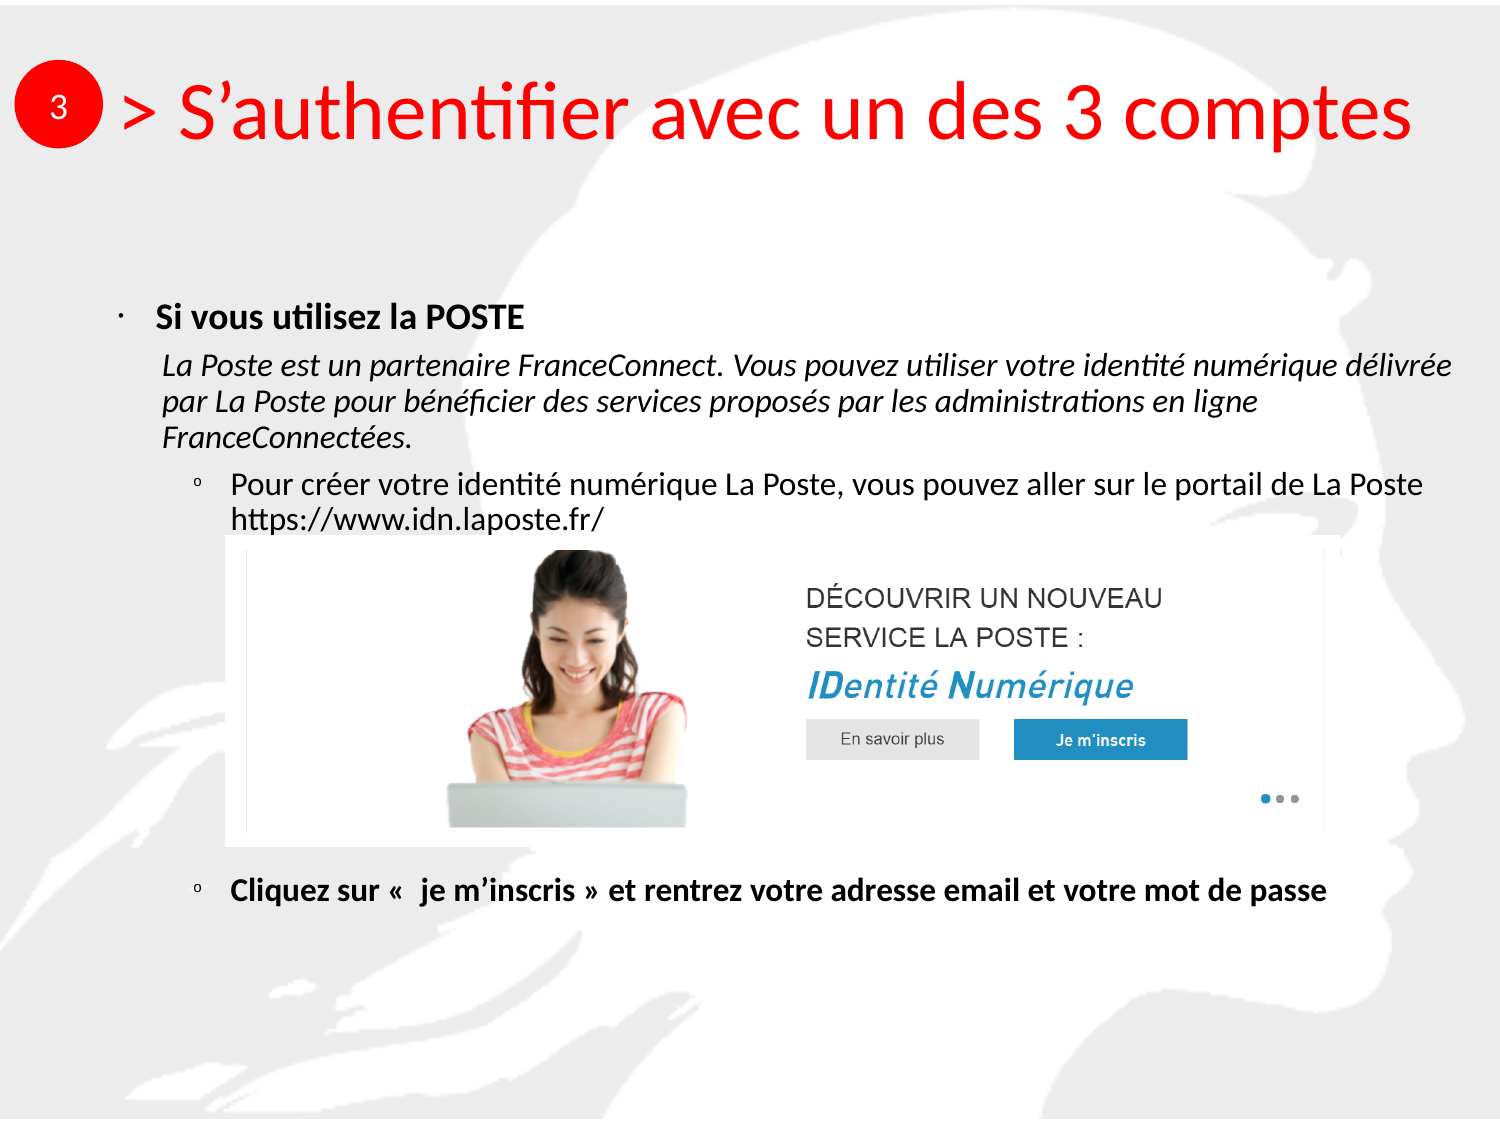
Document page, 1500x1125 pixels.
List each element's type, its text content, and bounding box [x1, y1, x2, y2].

title > S’authentifier avec un des 3 comptes [103, 59, 1463, 278]
picture [239, 549, 1326, 833]
text_box 3 [14, 59, 104, 149]
text_box Si vous utilisez la POSTE La Poste est un partenaire FranceConnect. Vous pouvez utiliser votre identité numérique délivrée par La Poste pour bénéficier des services proposés par les administrations en ligne FranceConnectées. Pour créer votre identité numérique La Poste, vous pouvez aller sur le portail de La Poste https://www.idn.laposte.fr/ Cliquez sur « je m’inscris » et rentrez votre adresse email et votre mot de passe [103, 289, 1500, 1055]
picture [0, 5, 1500, 1119]
